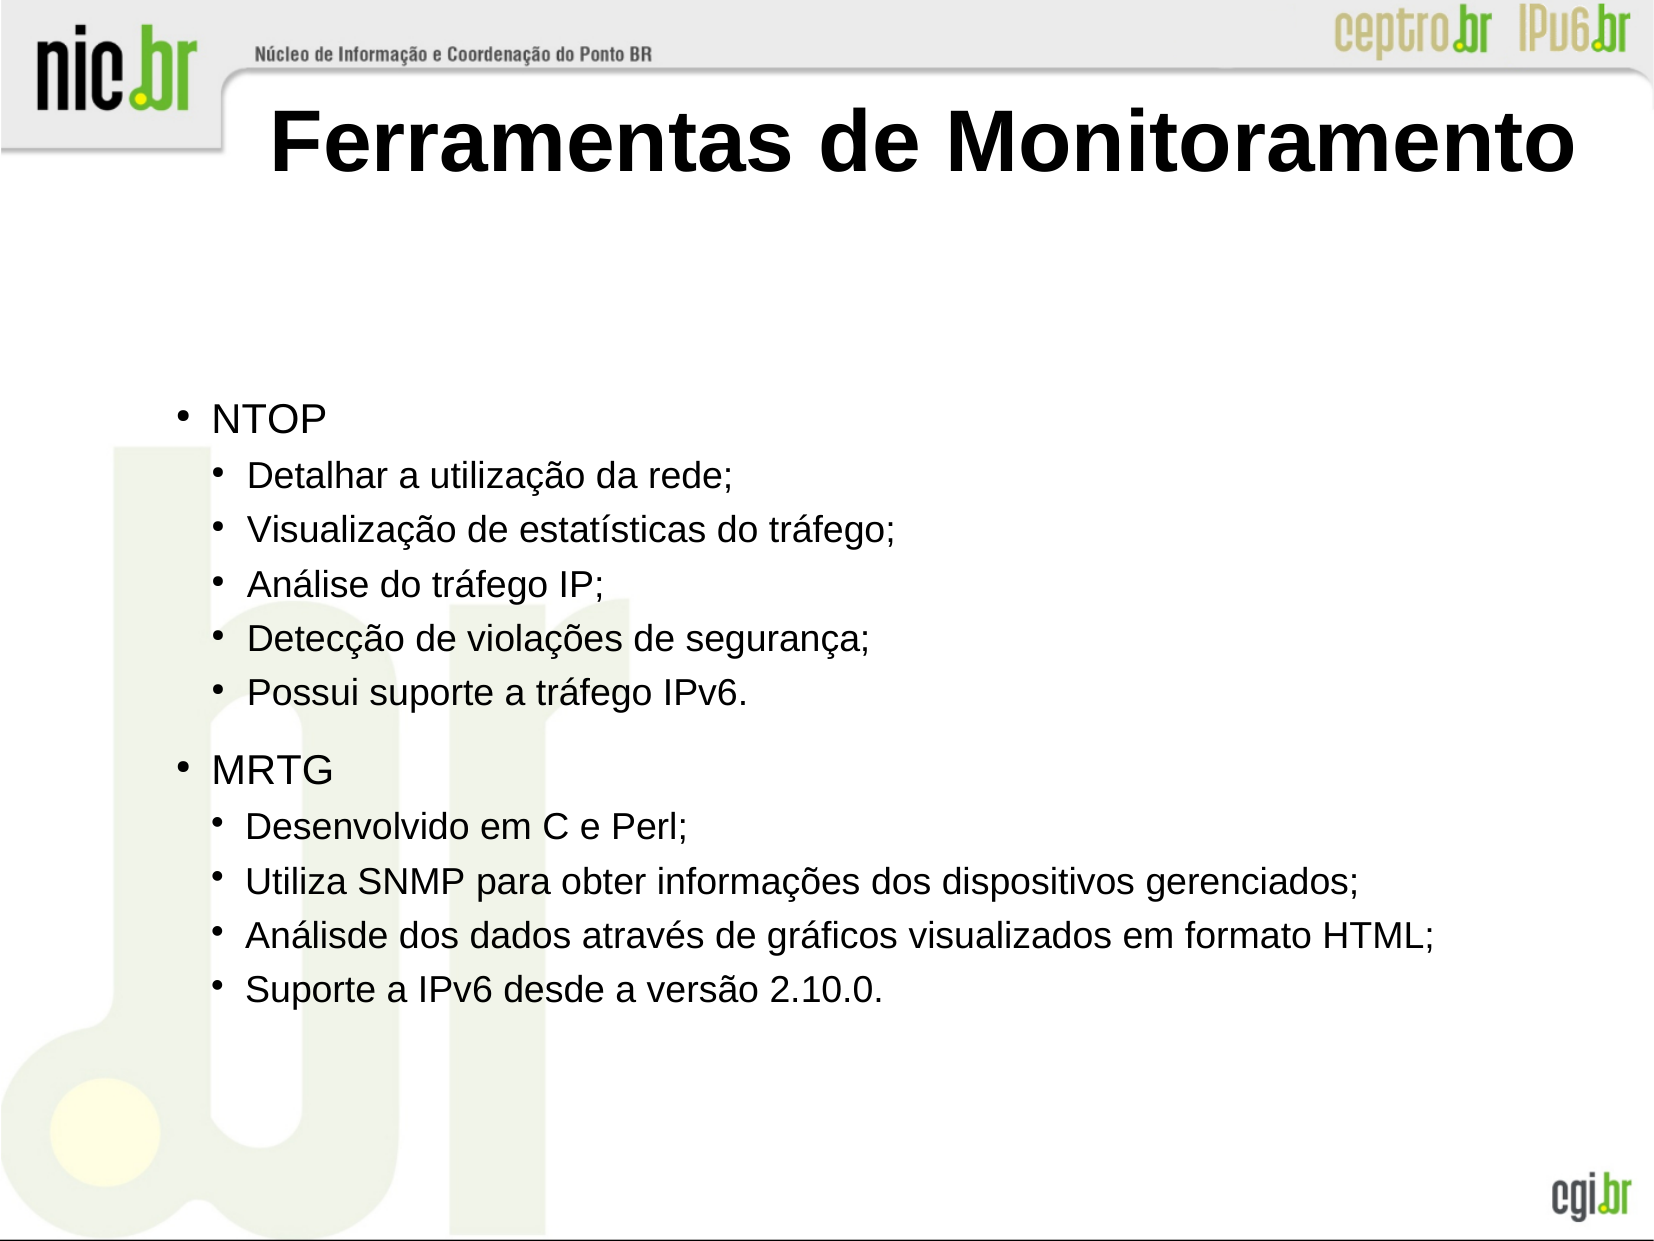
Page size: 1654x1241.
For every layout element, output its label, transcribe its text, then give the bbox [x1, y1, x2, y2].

text_box Ferramentas de Monitoramento [200, 85, 1648, 204]
text_box NTOP Detalhar a utilização da rede; Visualização de estatísticas do tráfego; Análise do tráfego IP; Detecção de violações de segurança; Possui suporte a tráfego IPv6. MRTG Desenvolvido em C e Perl; Utiliza SNMP para obter informações dos dispositivos gerenciados; Análisde dos dados através de gráficos visualizados em formato HTML; Suporte a IPv6 desde a versão 2.10.0. [125, 384, 1528, 525]
picture [0, 0, 1654, 1241]
